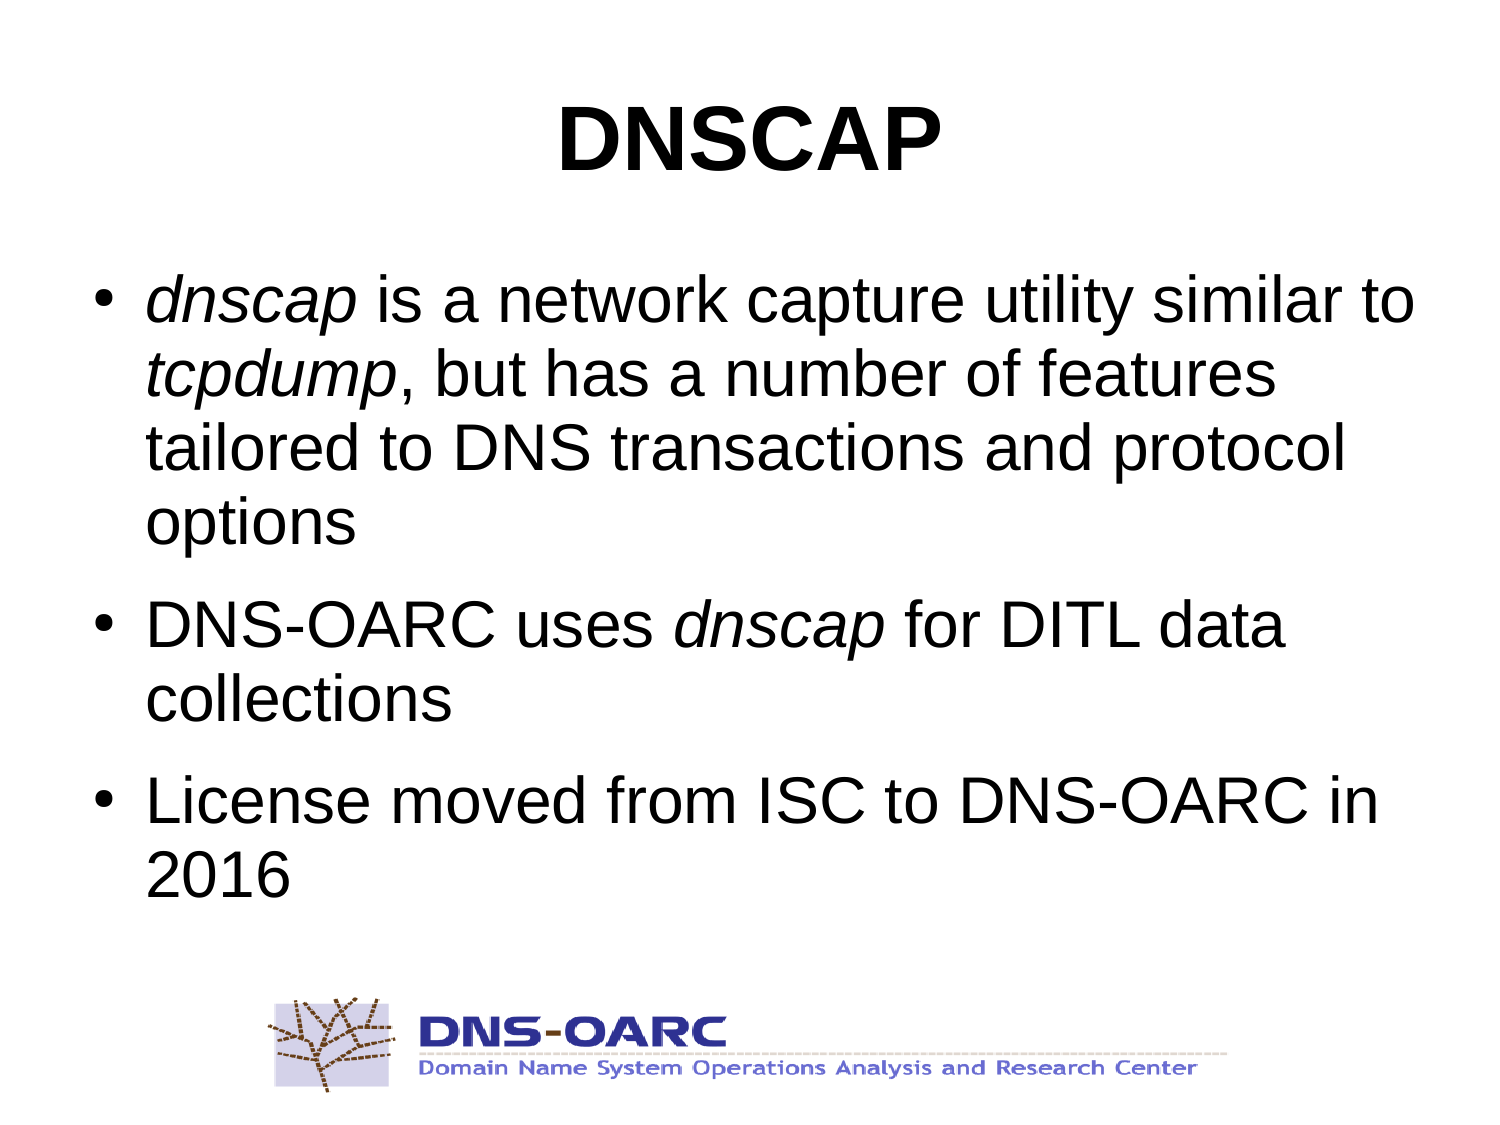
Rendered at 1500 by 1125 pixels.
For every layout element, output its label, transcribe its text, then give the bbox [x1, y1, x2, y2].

list dnscap is a network capture utility similar to tcpdump, but has a number of features tailored to DNS transactions and protocol options DNS-OARC uses dnscap for DITL data collections License moved from ISC to DNS-OARC in 2016 [75, 263, 1425, 916]
title DNSCAP [75, 44, 1425, 233]
picture [214, 991, 1259, 1099]
